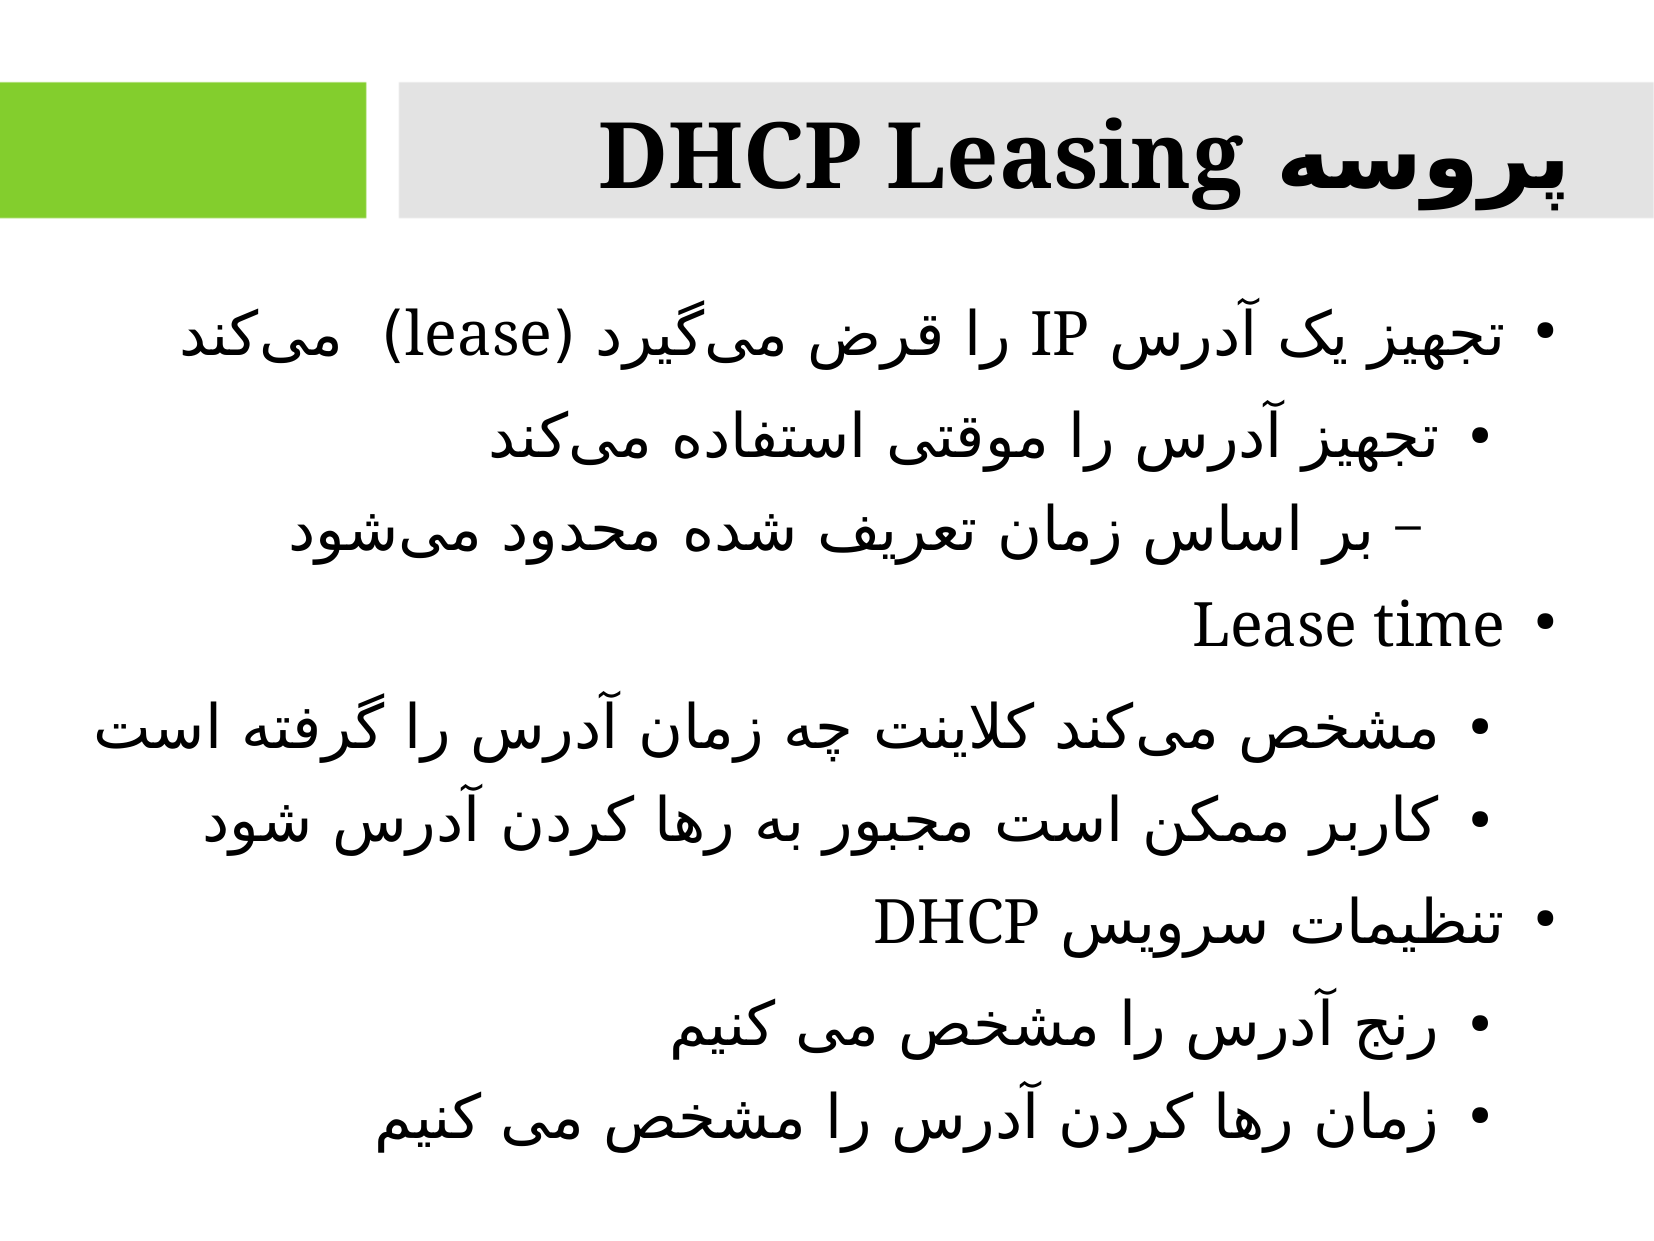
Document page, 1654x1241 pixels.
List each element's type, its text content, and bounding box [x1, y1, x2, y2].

title پروسه DHCP Leasing [82, 49, 1571, 257]
list تجهیز یک آدرس IP را قرض می‌گیرد (lease) می‌کند تجهیز آدرس را موقتی استفاده می‌کند بر اساس زمان تعریف شده محدود می‌شود Lease time مشخص می‌کند کلاینت چه زمان آدرس را گرفته است کاربر ممکن است مجبور به رها کردن آدرس شود تنظیمات سرویس DHCP رنج آدرس را مشخص می کنیم زمان رها کردن آدرس را مشخص می کنیم [82, 290, 1571, 1182]
picture [0, 0, 1654, 1241]
